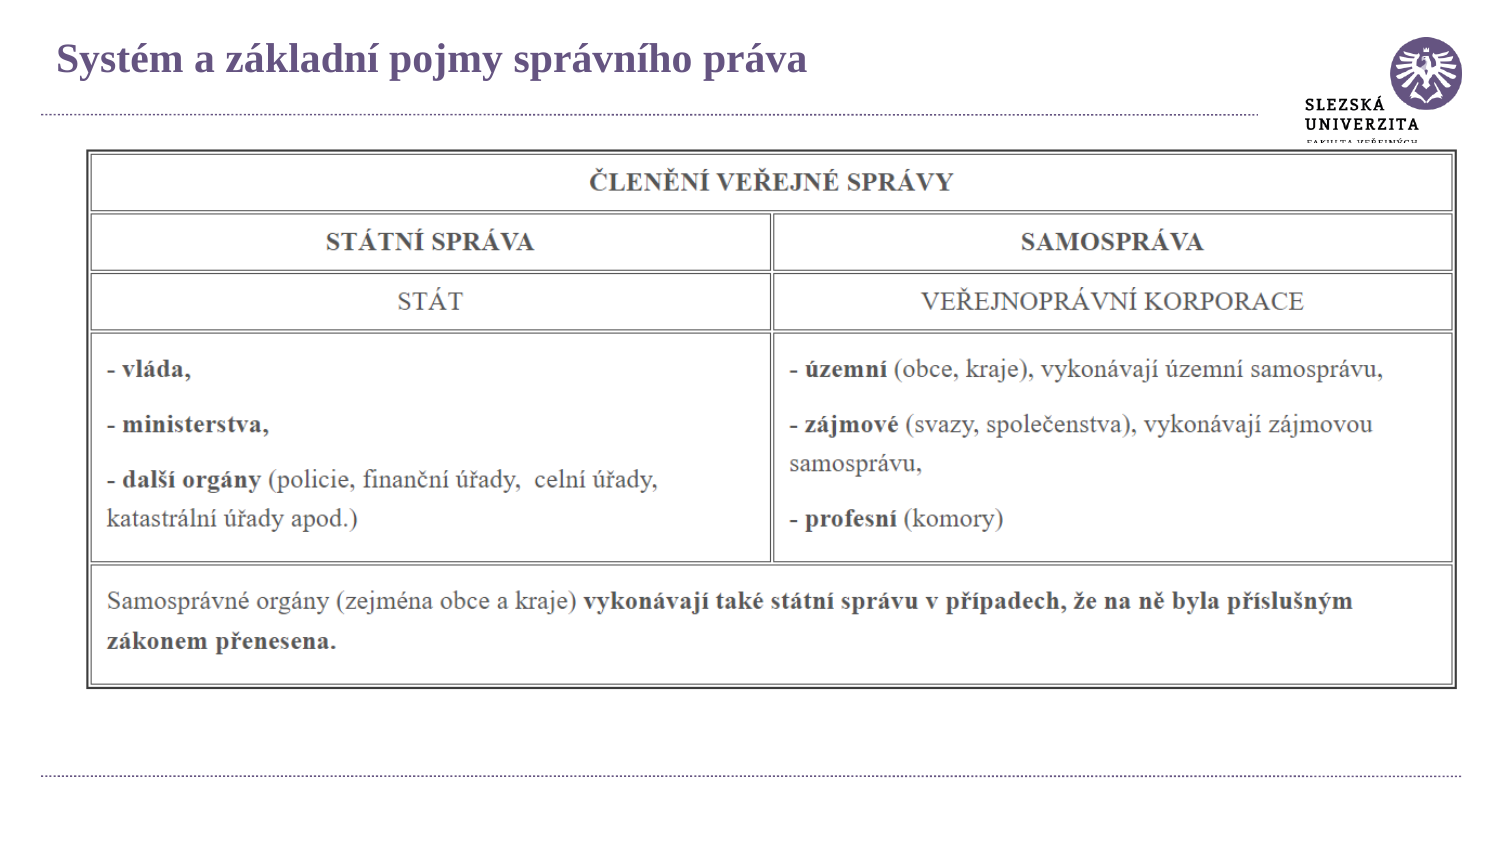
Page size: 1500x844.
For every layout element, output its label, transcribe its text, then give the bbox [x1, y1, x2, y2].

title Systém a základní pojmy správního práva [41, 23, 911, 107]
picture [82, 143, 1471, 701]
text_box Správní právo jako samostatné právní odvětví: 1. Předmět 2. Metoda právní regulace 3. Soudržnost právních norem 4. Zájem společnosti Předmět regulace: upravuje postavení a chování subjektů práva ve vztazích, které vznikají a uskutečňují se v souvislosti s realizací výkonu moci ve státě ve sféře veřejné správy Veřejná správa: správa veřejných záležitostí ve společnosti zorganizované ve stát, je projevem realizace moci výkonné ve státě X soukromá správa: - správa soukromých záležitostí, v soukromém zájmu, soukromými osobami, sledující určitý vlastní cíl a řídící se přitom vlastní vůlí [82, 701, 1307, 807]
